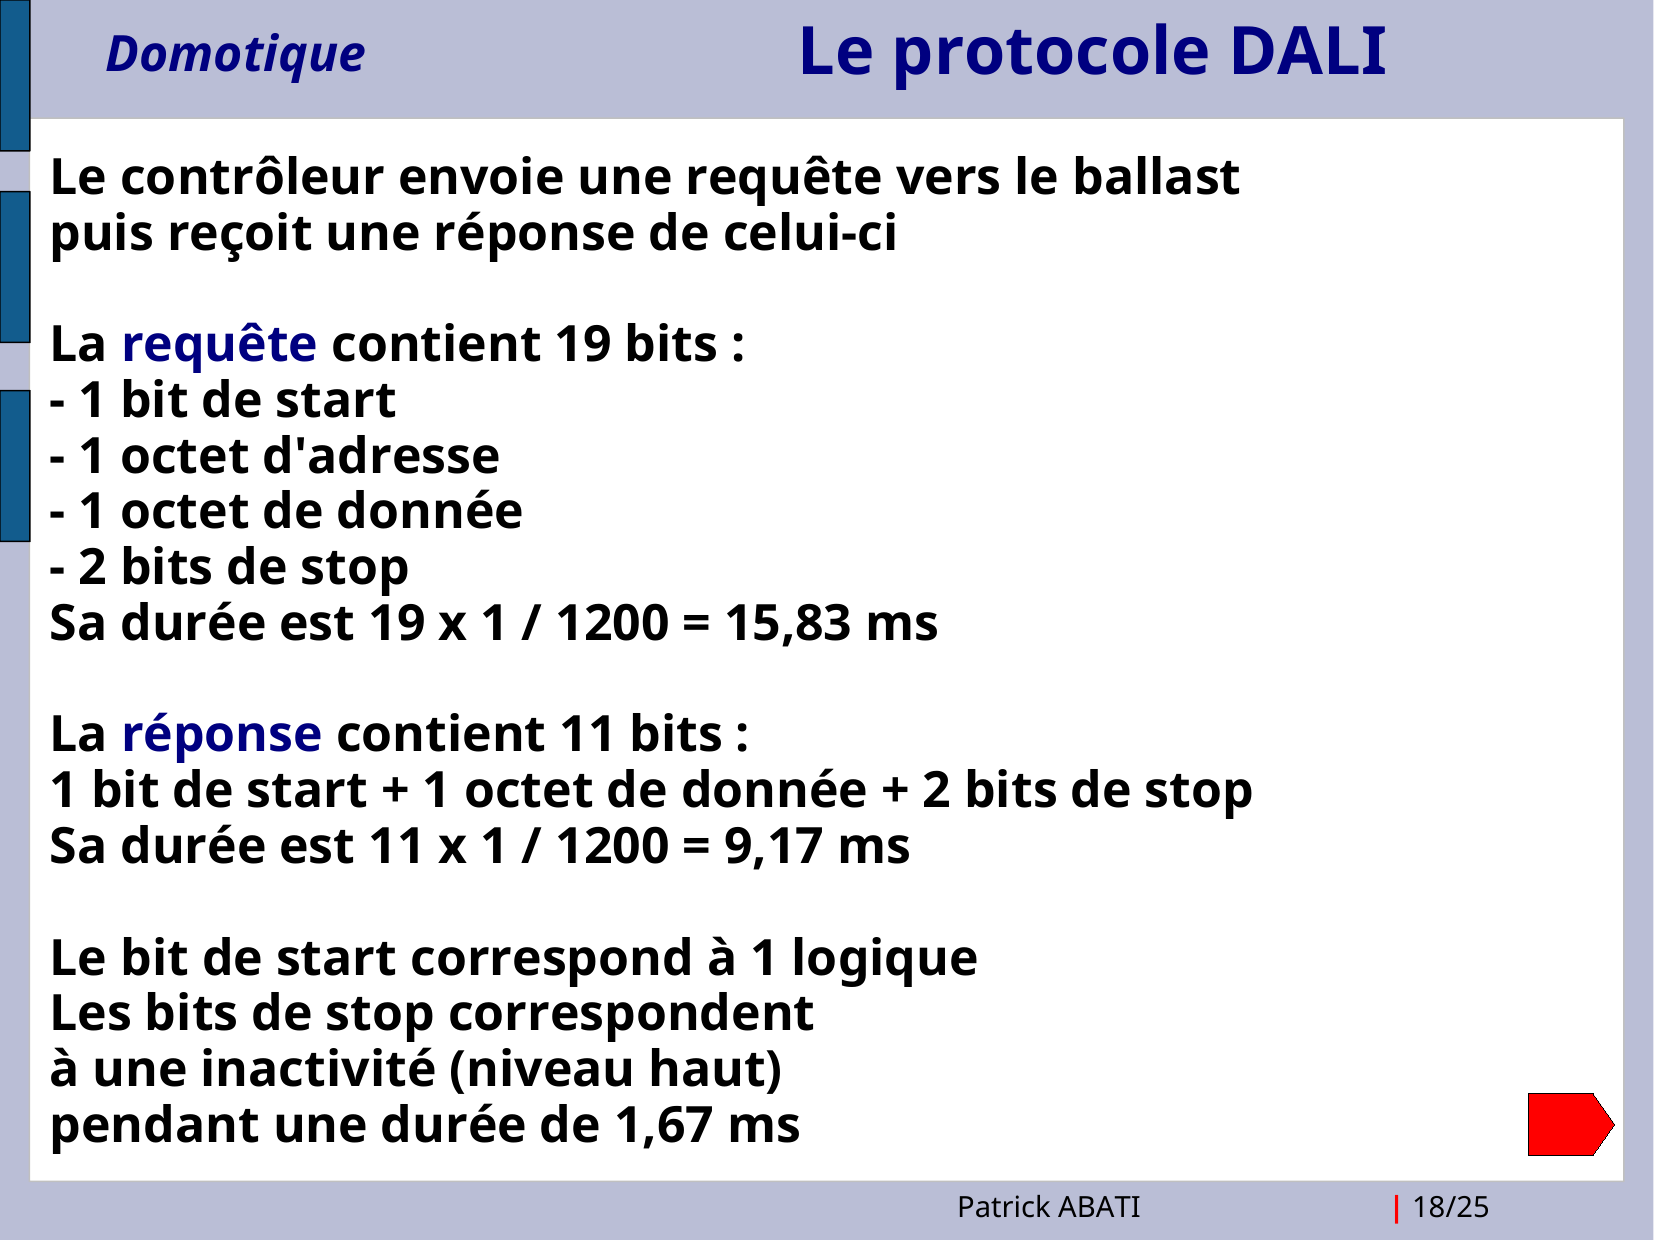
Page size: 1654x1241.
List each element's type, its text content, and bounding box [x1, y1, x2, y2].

text_box [1528, 1093, 1615, 1156]
text_box Le contrôleur envoie une requête vers le ballast puis reçoit une réponse de celui-ci La requête contient 19 bits : - 1 bit de start - 1 octet d'adresse - 1 octet de donnée - 2 bits de stop Sa durée est 19 x 1 / 1200 = 15,83 ms La réponse contient 11 bits : 1 bit de start + 1 octet de donnée + 2 bits de stop Sa durée est 11 x 1 / 1200 = 9,17 ms Le bit de start correspond à 1 logique Les bits de stop correspondent à une inactivité (niveau haut) pendant une durée de 1,67 ms [34, 142, 1595, 1161]
